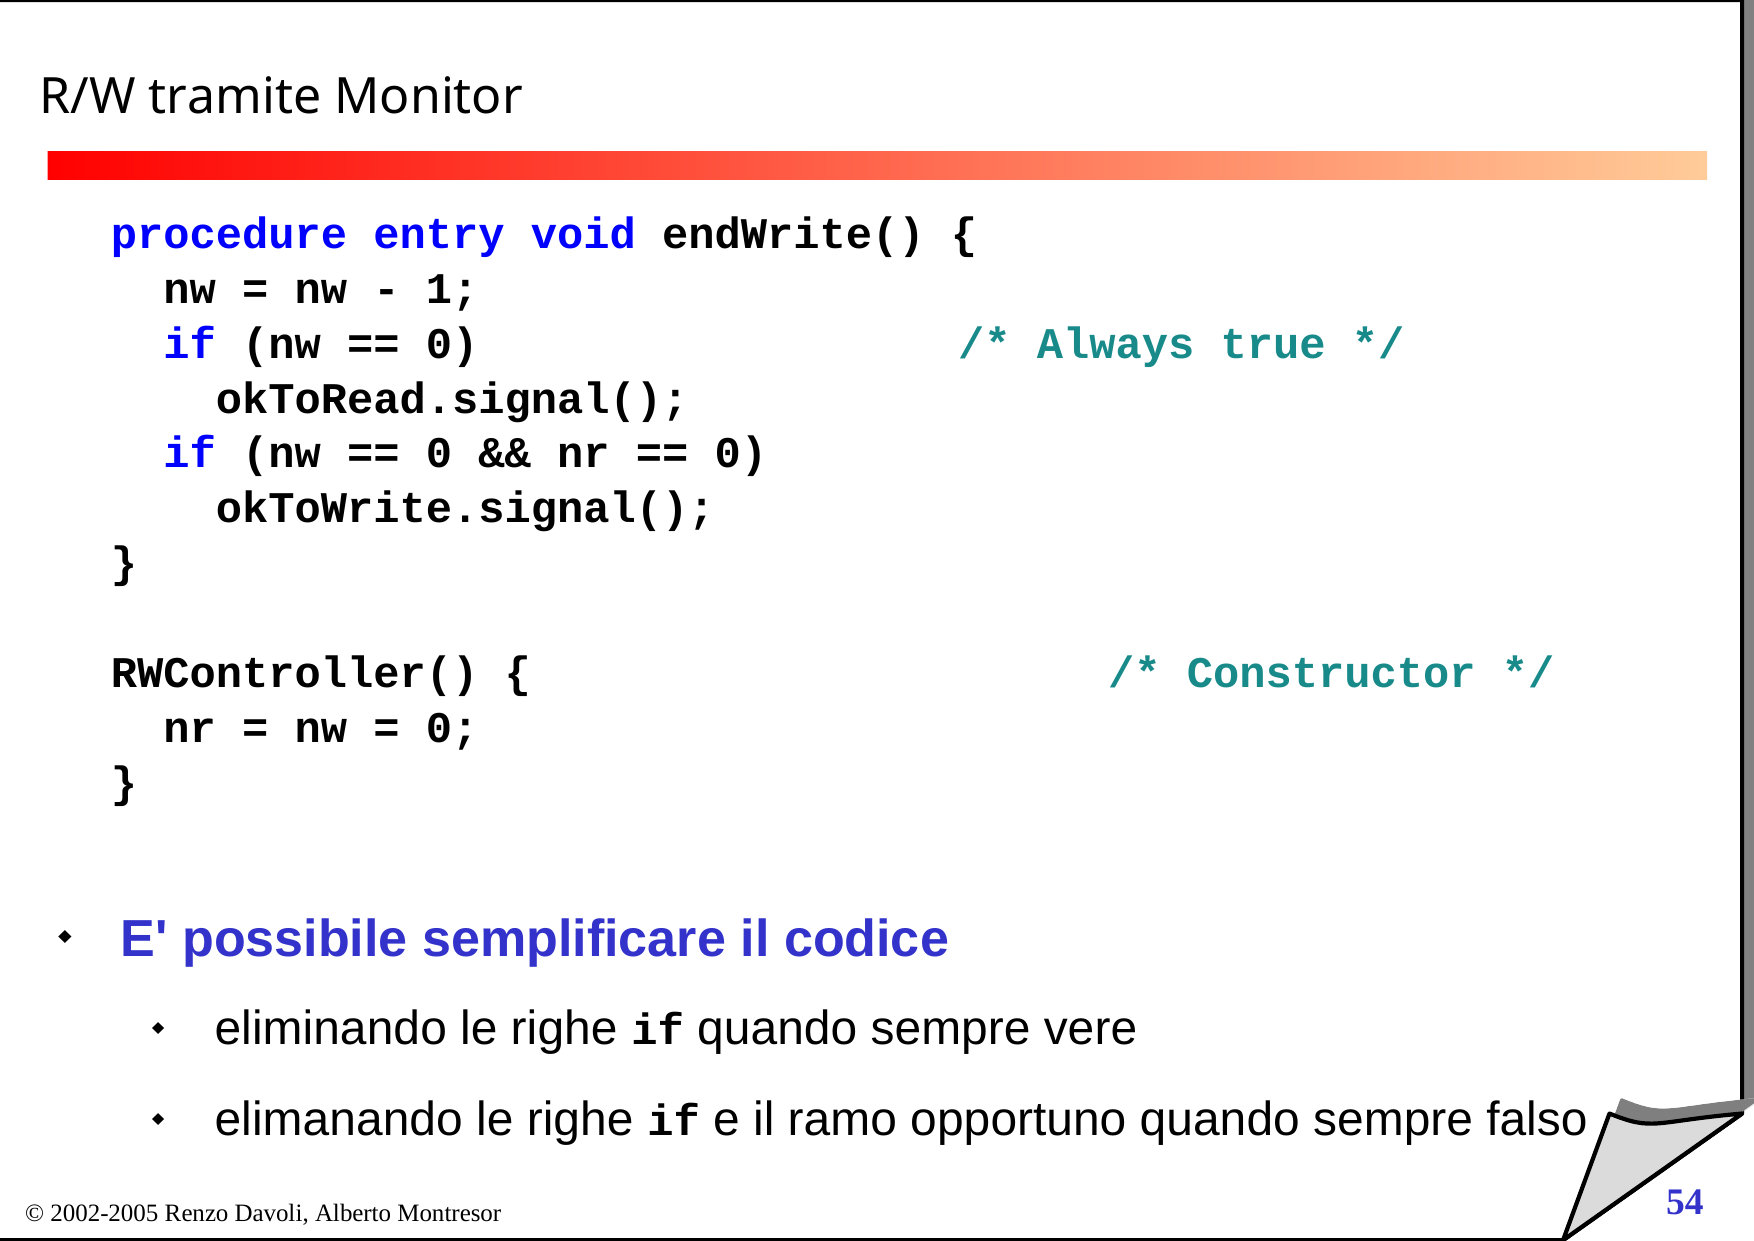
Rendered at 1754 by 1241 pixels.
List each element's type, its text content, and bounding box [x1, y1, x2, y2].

list procedure entry void endWrite() { nw = nw - 1; if (nw == 0) /* Always true */ okToRead.signal(); if (nw == 0 && nr == 0) okToWrite.signal(); } RWController() { /* Constructor */ nr = nw = 0; } E' possibile semplificare il codice eliminando le righe if quando sempre vere elimanando le righe if e il ramo opportuno quando sempre falso [58, 206, 1696, 1207]
title R/W tramite Monitor [39, 49, 1713, 144]
